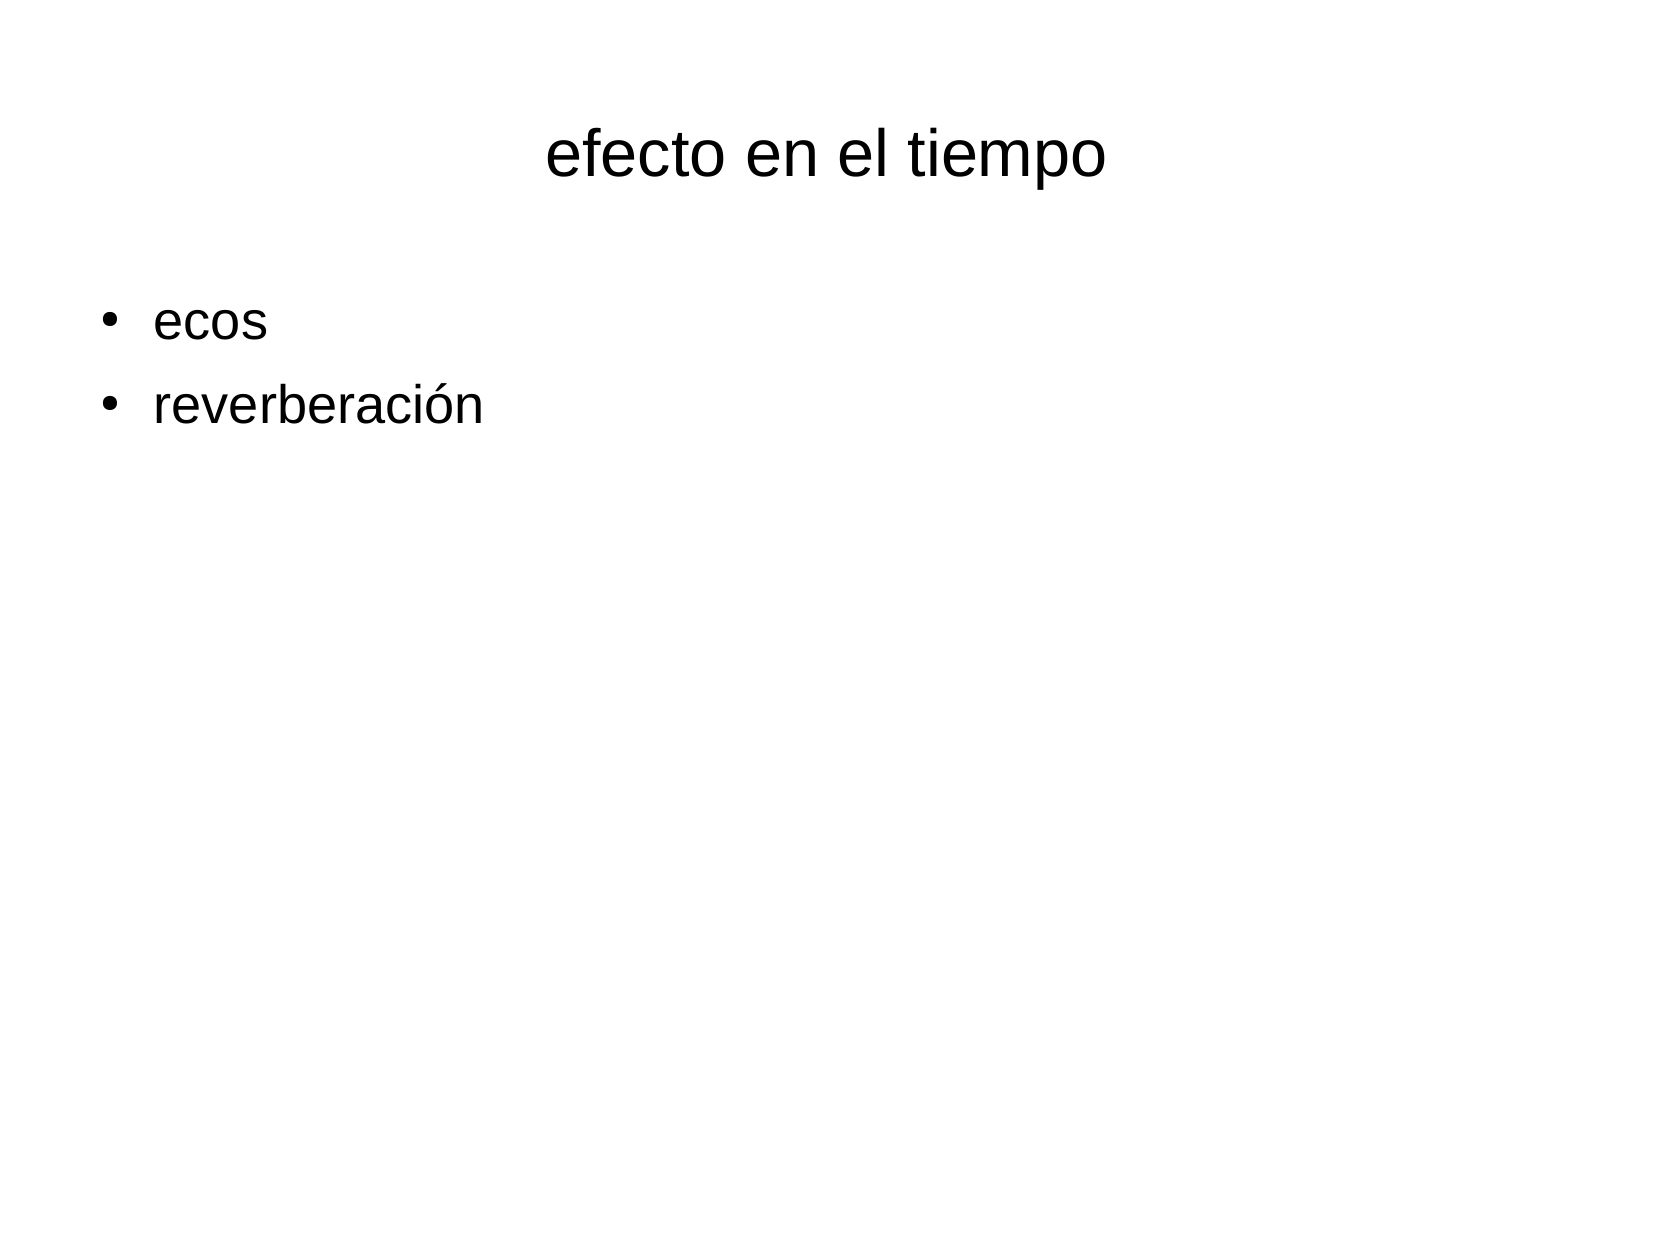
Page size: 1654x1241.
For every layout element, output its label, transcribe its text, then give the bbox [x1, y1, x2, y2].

title efecto en el tiempo [82, 49, 1571, 257]
list ecos reverberación [82, 290, 1571, 1109]
